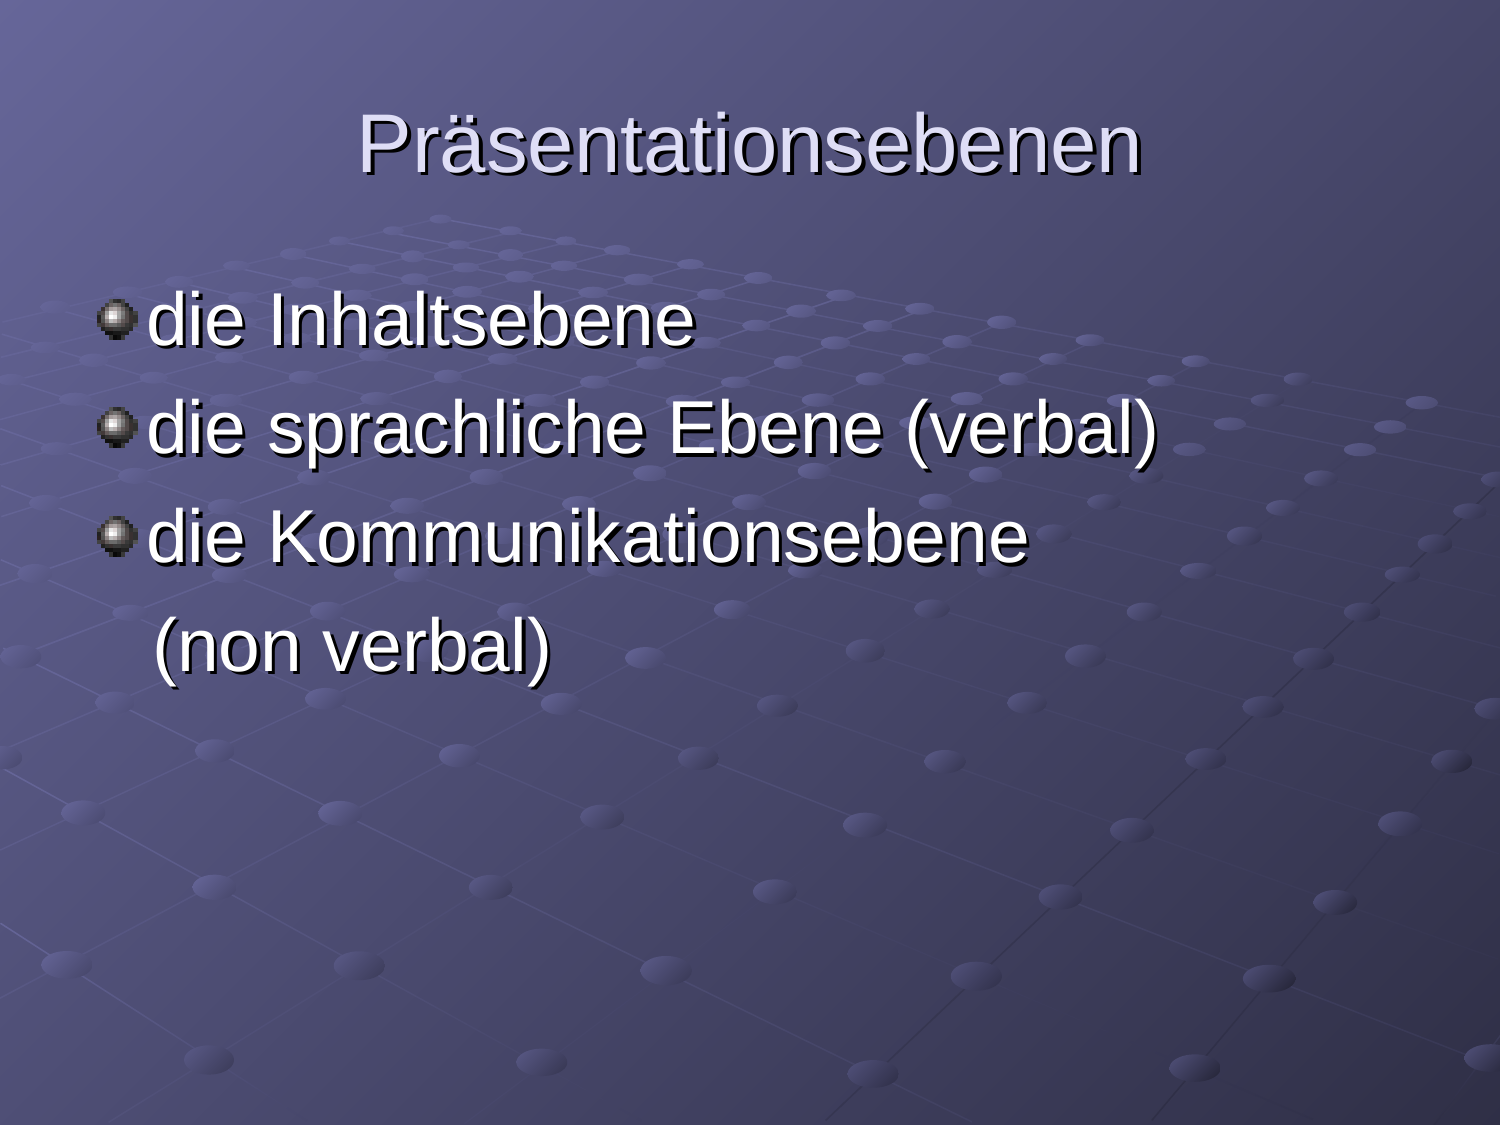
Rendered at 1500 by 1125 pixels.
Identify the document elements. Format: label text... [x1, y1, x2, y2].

title Präsentationsebenen [75, 45, 1426, 233]
list die Inhaltsebene die sprachliche Ebene (verbal) die Kommunikationsebene (non verbal) [75, 262, 1426, 1007]
